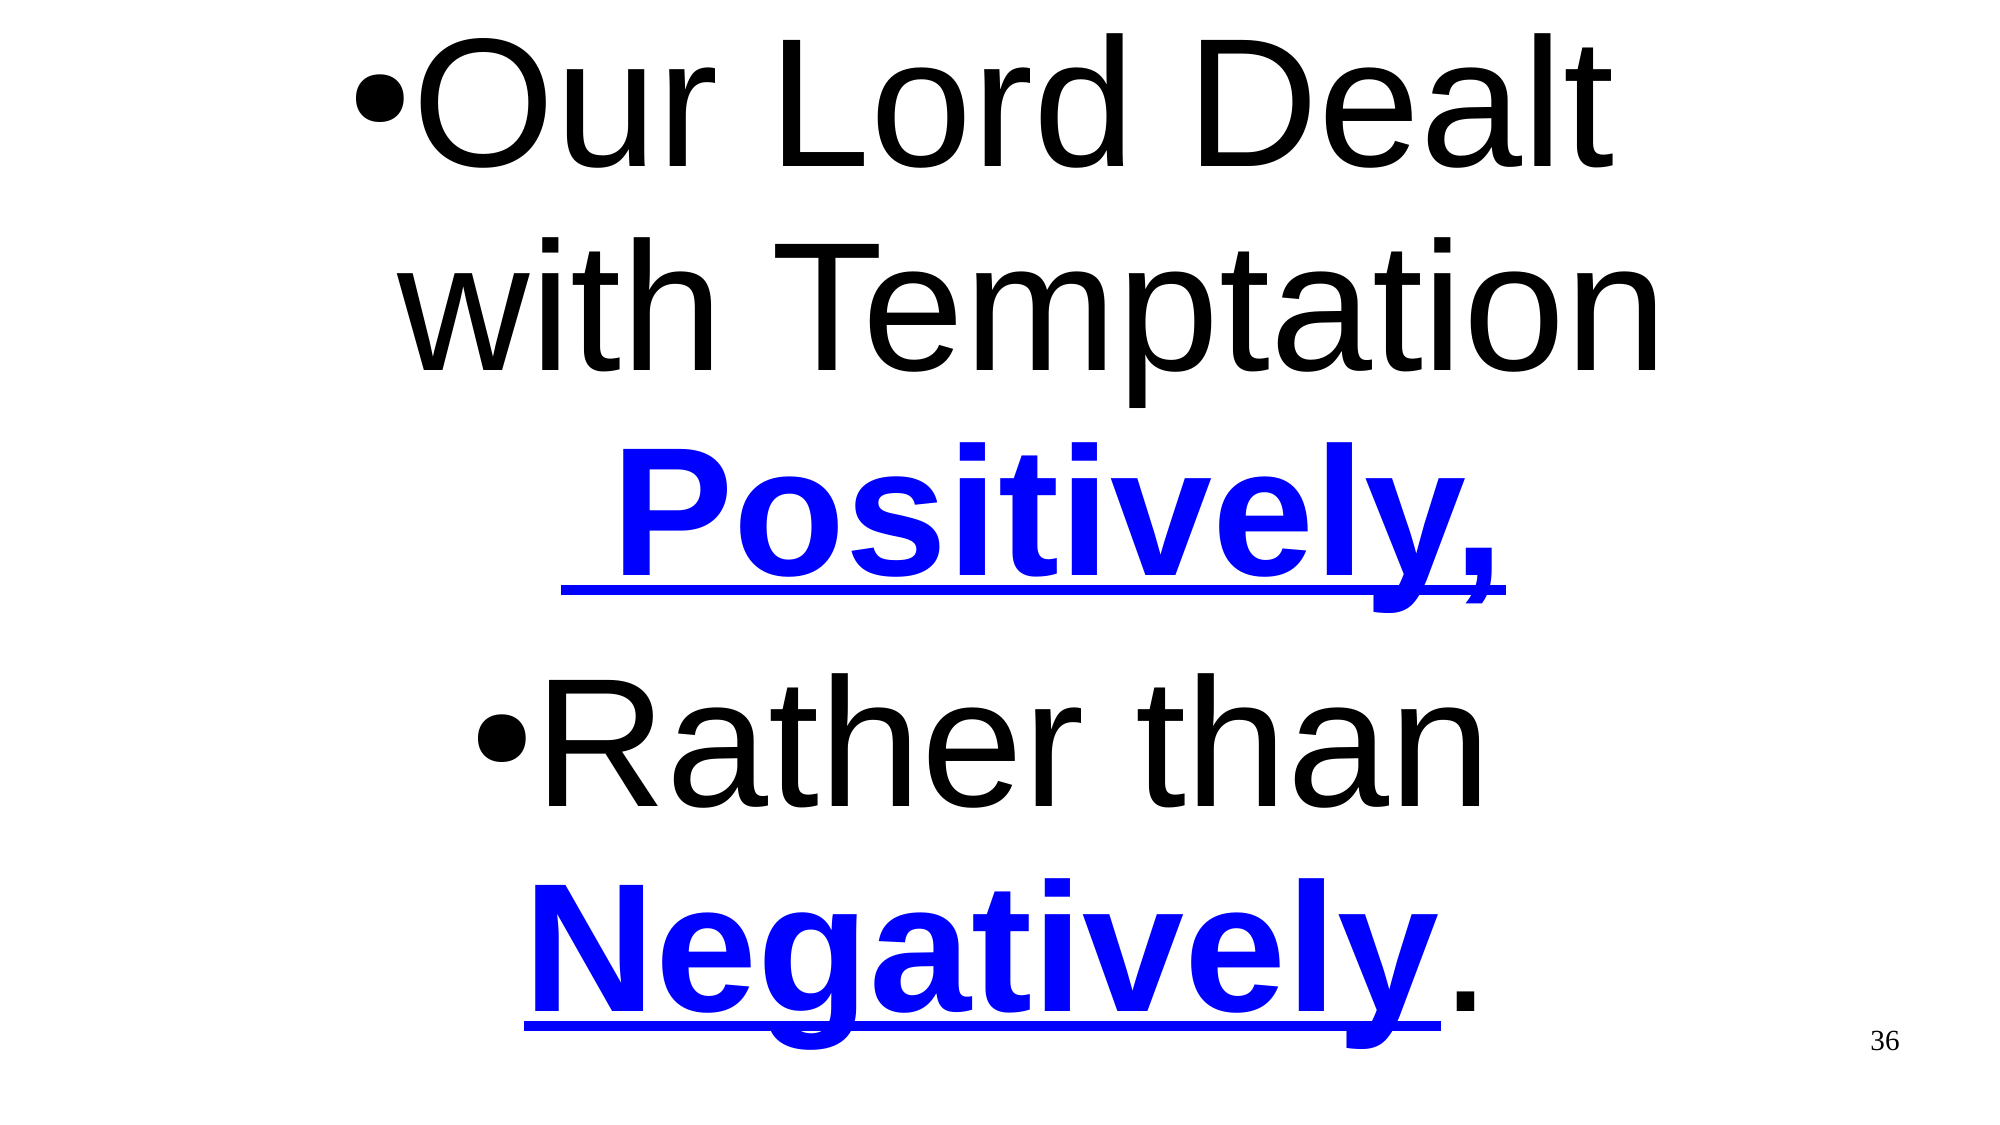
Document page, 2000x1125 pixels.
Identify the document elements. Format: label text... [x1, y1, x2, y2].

list Our Lord Dealt with Temptation Positively, Rather than Negatively. [0, 0, 1996, 1123]
